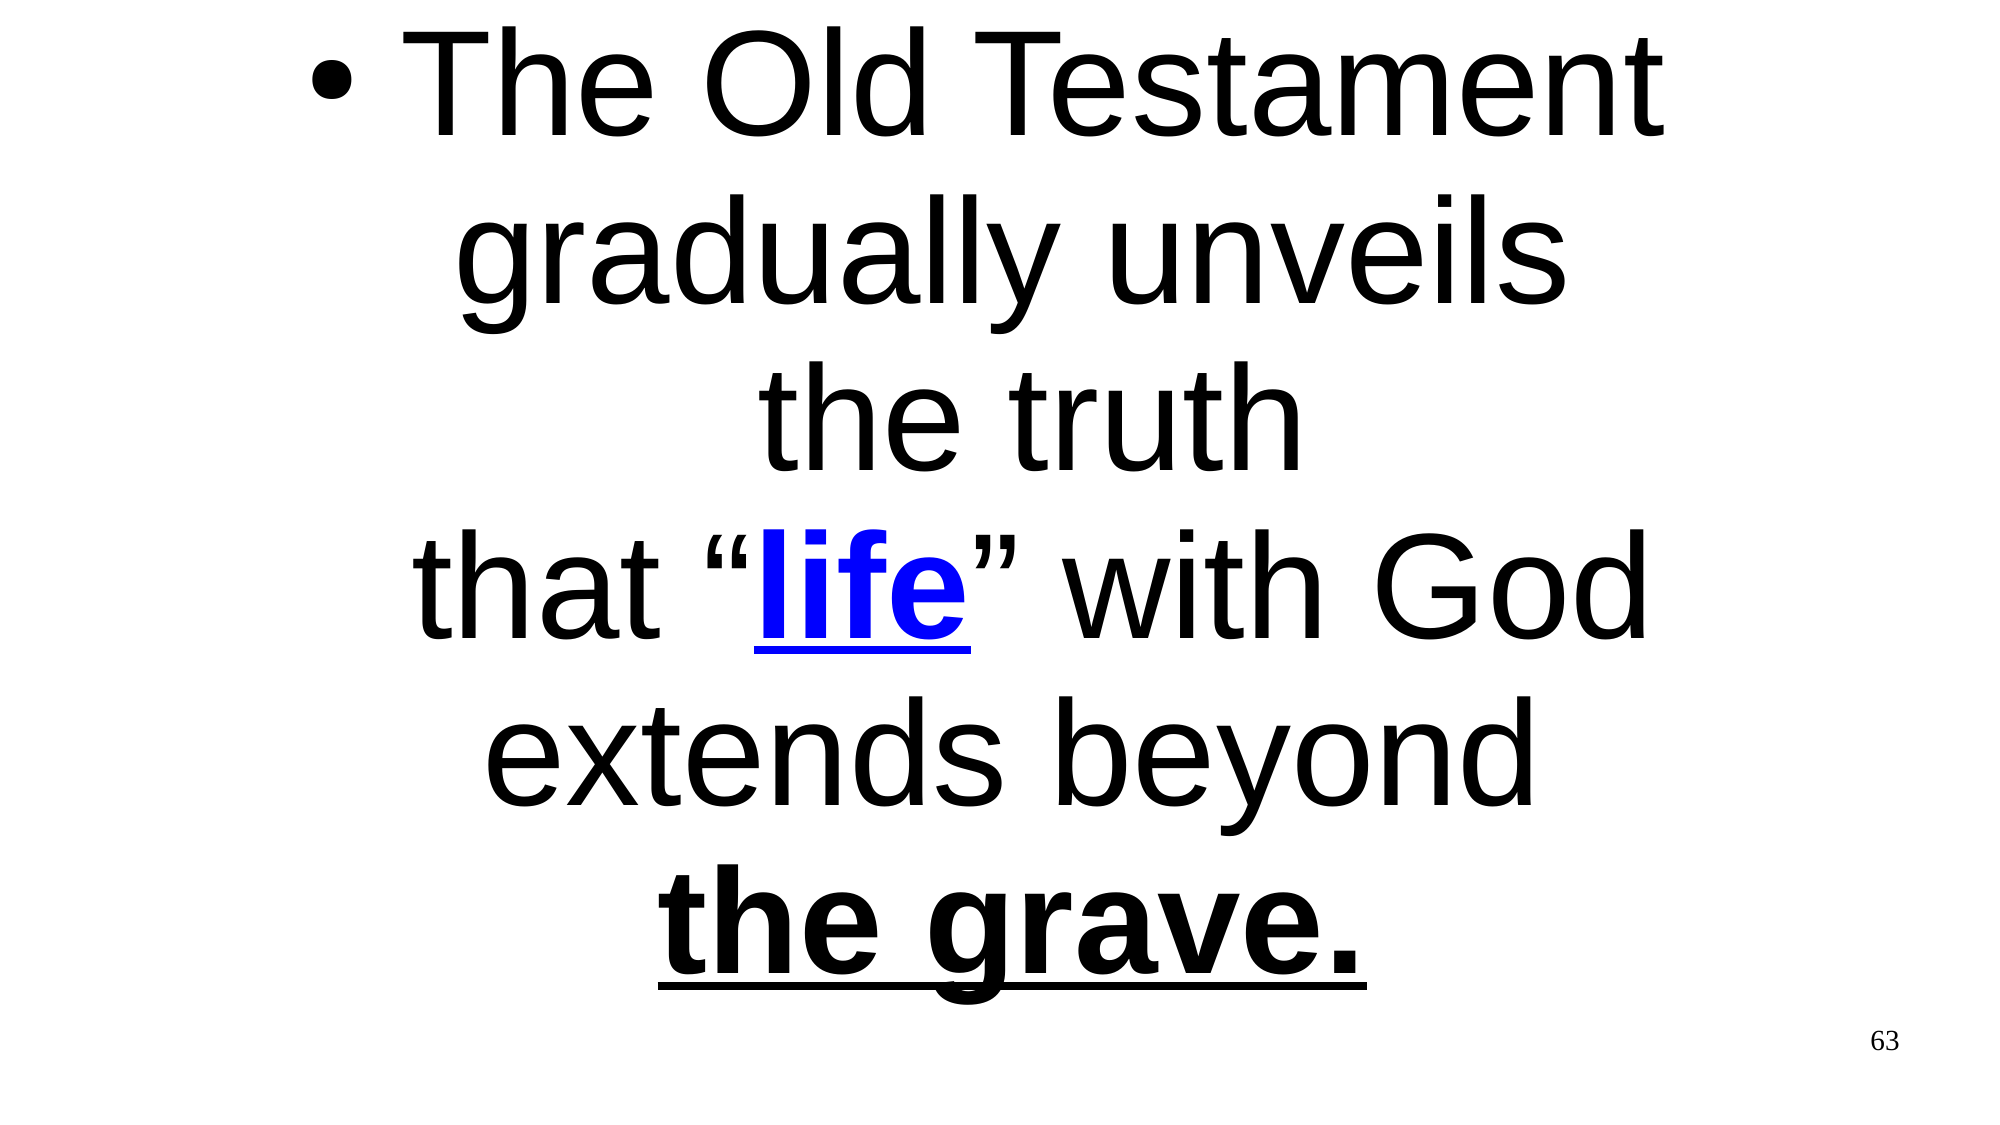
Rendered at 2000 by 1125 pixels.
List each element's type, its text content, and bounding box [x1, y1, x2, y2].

list The Old Testament gradually unveils the truth that “life” with God extends beyond the grave. [0, 0, 1996, 1123]
